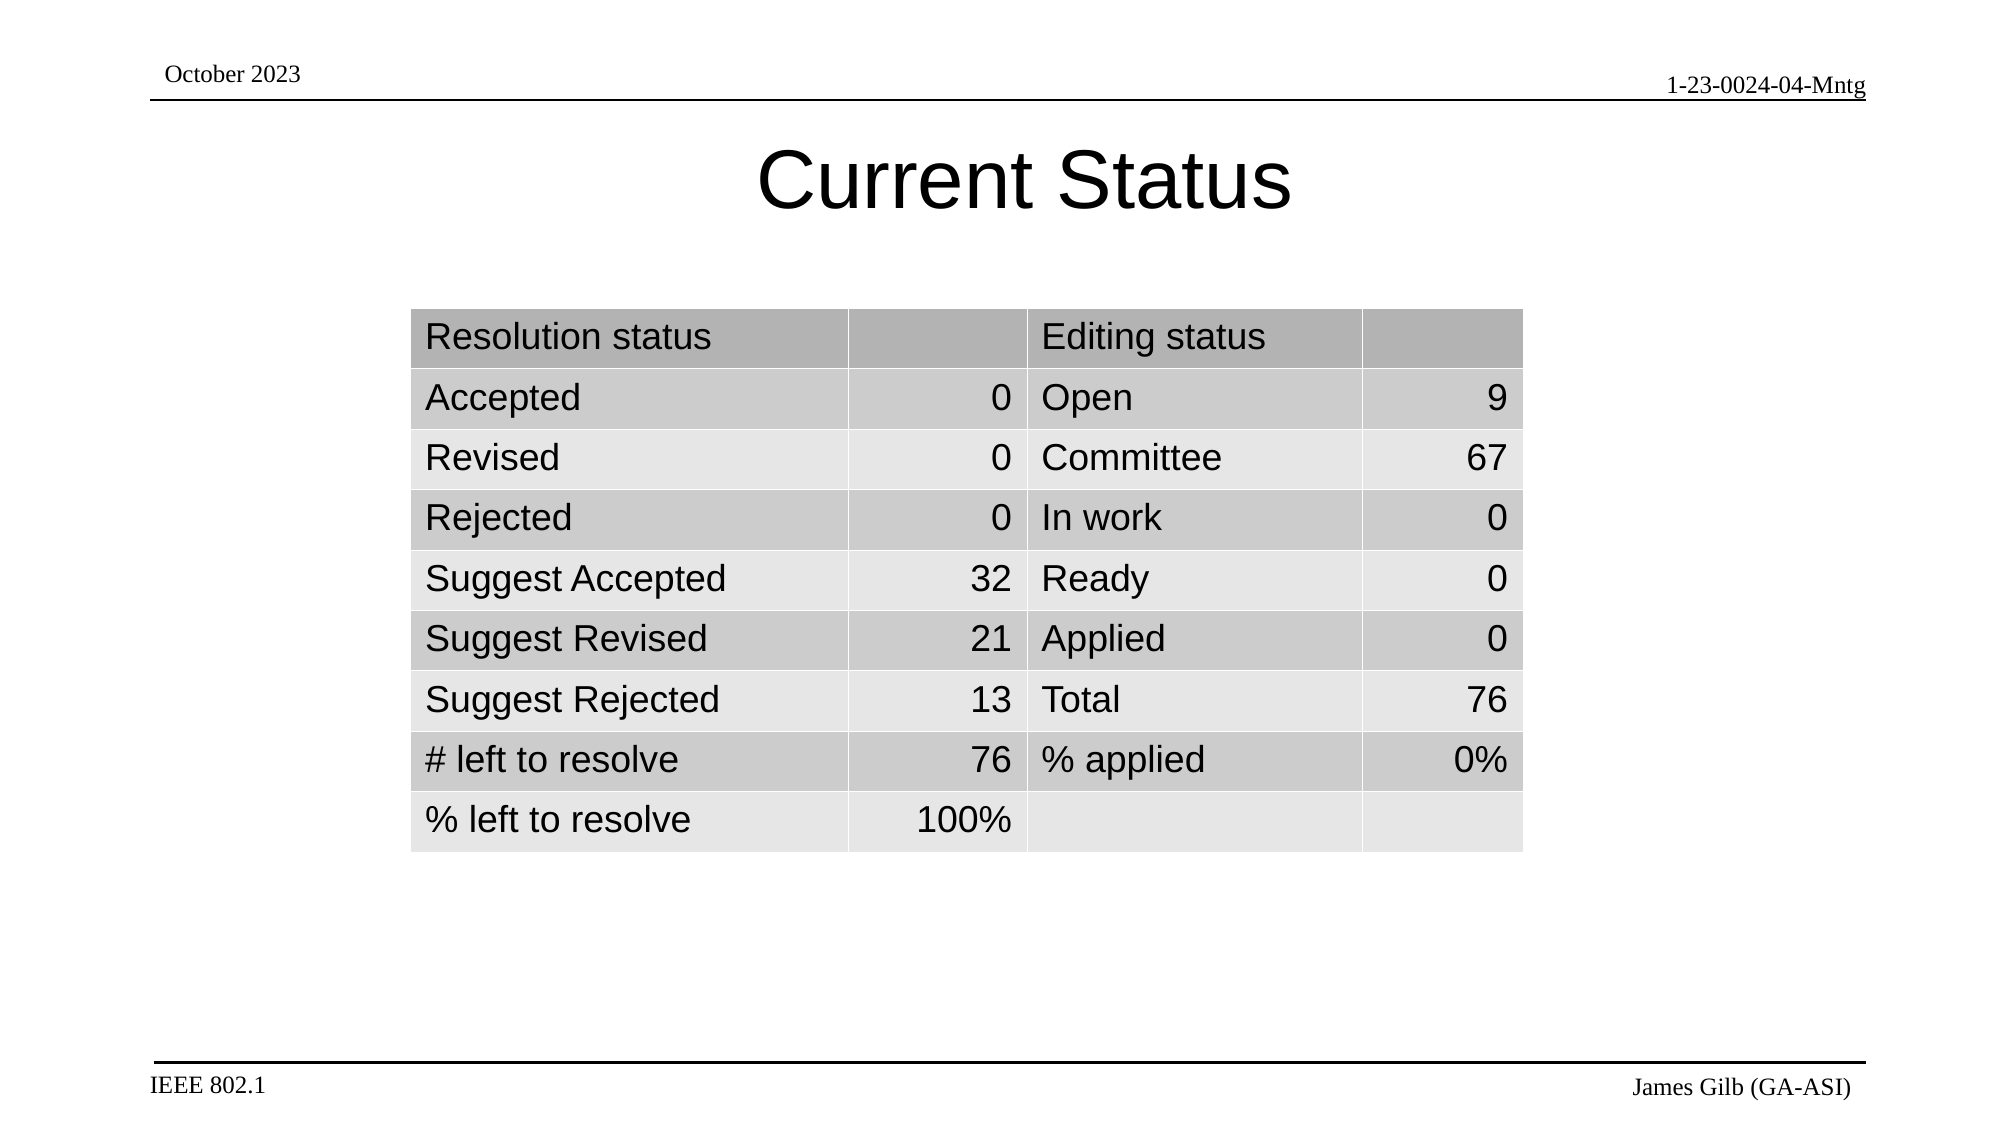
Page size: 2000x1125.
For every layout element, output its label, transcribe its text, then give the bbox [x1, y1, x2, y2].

table_cell Suggest Rejected [411, 671, 848, 731]
table_header [849, 309, 1027, 368]
table_cell Open [1028, 369, 1362, 429]
table_cell 0 [849, 490, 1027, 550]
table_cell 0 [1363, 490, 1523, 550]
table_cell 76 [849, 732, 1027, 791]
table_cell Rejected [411, 490, 848, 550]
table_cell % left to resolve [411, 792, 848, 852]
table_cell 67 [1363, 430, 1523, 489]
table_cell [1363, 792, 1523, 852]
table_header [1363, 309, 1523, 368]
table_cell 76 [1363, 671, 1523, 731]
table_cell Applied [1028, 611, 1362, 670]
table_cell 9 [1363, 369, 1523, 429]
table_cell 21 [849, 611, 1027, 670]
table_header Resolution status [411, 309, 848, 368]
table_cell [1028, 792, 1362, 852]
table_cell 100% [849, 792, 1027, 852]
table_cell Committee [1028, 430, 1362, 489]
table_cell Suggest Accepted [411, 551, 848, 610]
title Current Status [149, 112, 1900, 238]
table_header Editing status [1028, 309, 1362, 368]
table_cell 32 [849, 551, 1027, 610]
table_cell 0% [1363, 732, 1523, 791]
table_cell Accepted [411, 369, 848, 429]
table_cell 13 [849, 671, 1027, 731]
table_cell 0 [1363, 611, 1523, 670]
table_cell # left to resolve [411, 732, 848, 791]
table_cell Suggest Revised [411, 611, 848, 670]
table_cell Total [1028, 671, 1362, 731]
table_cell In work [1028, 490, 1362, 550]
table_cell Revised [411, 430, 848, 489]
table_cell Ready [1028, 551, 1362, 610]
table_cell 0 [849, 430, 1027, 489]
table_cell 0 [1363, 551, 1523, 610]
table_cell % applied [1028, 732, 1362, 791]
table_cell 0 [849, 369, 1027, 429]
